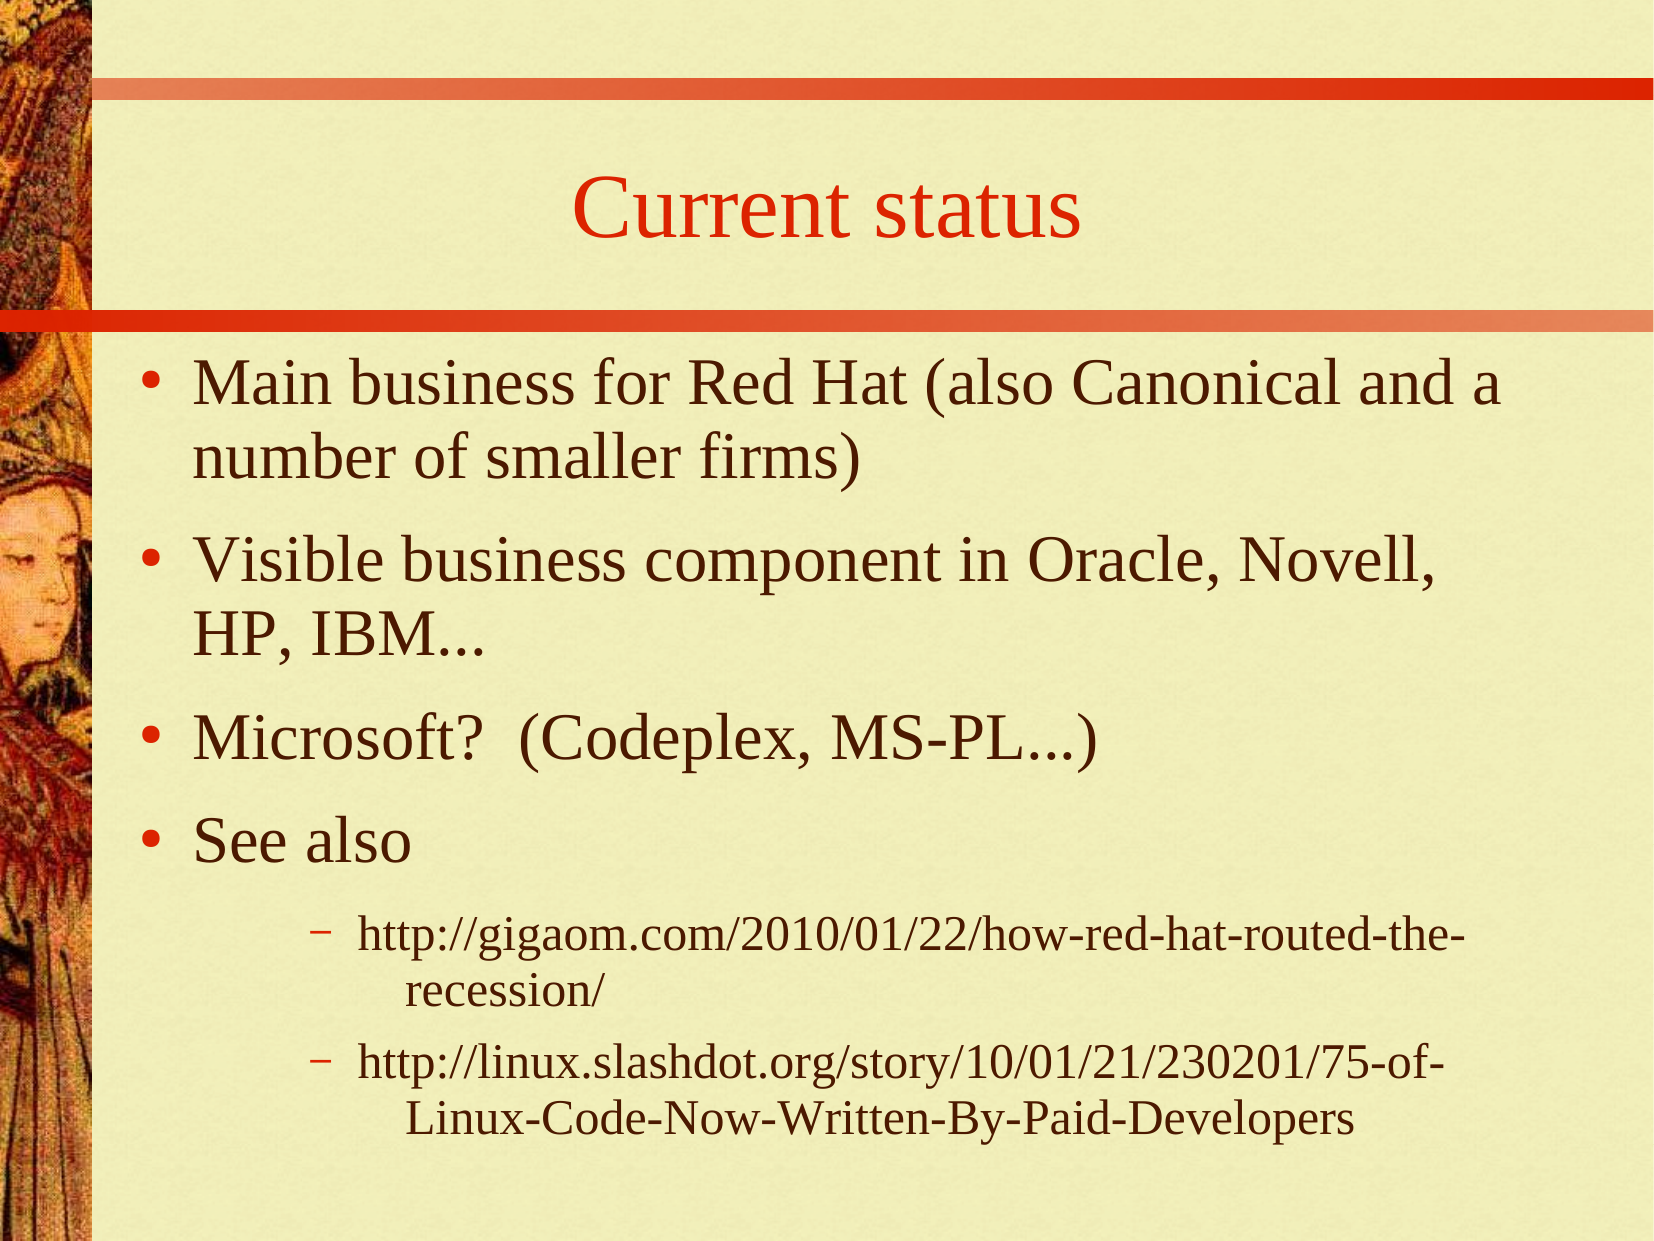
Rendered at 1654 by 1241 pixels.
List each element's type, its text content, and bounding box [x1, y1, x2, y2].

picture [0, 0, 1654, 310]
picture [0, 332, 1654, 1241]
list Main business for Red Hat (also Canonical and a number of smaller firms) Visible business component in Oracle, Novell, HP, IBM... Microsoft? (Codeplex, MS-PL...) See also http://gigaom.com/2010/01/22/how-red-hat-routed-the-recession/ http://linux.slashdot.org/story/10/01/21/230201/75-of-Linux-Code-Now-Written-By-Paid-Developers [121, 344, 1534, 1207]
title Current status [121, 102, 1534, 311]
